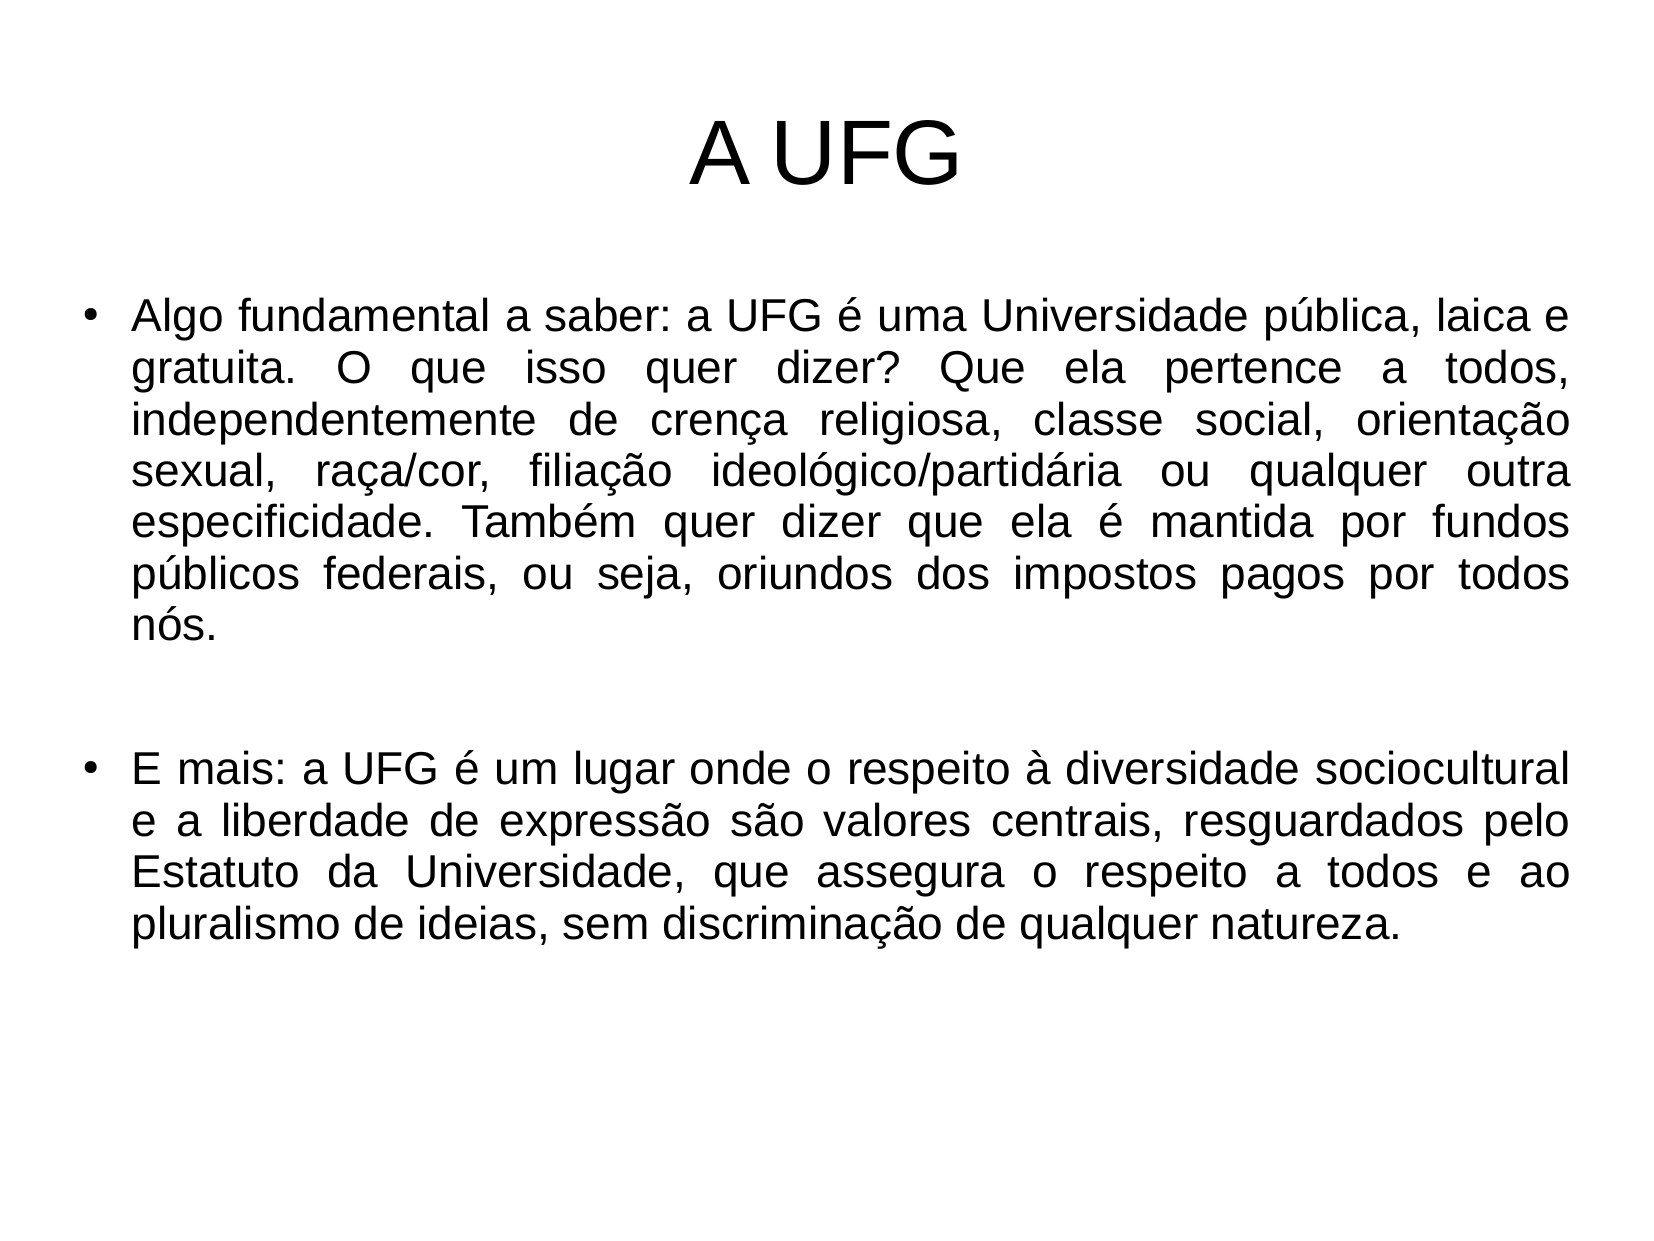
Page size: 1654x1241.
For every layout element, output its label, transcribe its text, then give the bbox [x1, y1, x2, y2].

list Algo fundamental a saber: a UFG é uma Universidade pública, laica e gratuita. O que isso quer dizer? Que ela pertence a todos, independentemente de crença religiosa, classe social, orientação sexual, raça/cor, filiação ideológico/partidária ou qualquer outra especificidade. Também quer dizer que ela é mantida por fundos públicos federais, ou seja, oriundos dos impostos pagos por todos nós. E mais: a UFG é um lugar onde o respeito à diversidade sociocultural e a liberdade de expressão são valores centrais, resguardados pelo Estatuto da Universidade, que assegura o respeito a todos e ao pluralismo de ideias, sem discriminação de qualquer natureza. [82, 290, 1571, 1010]
title A UFG [82, 49, 1571, 257]
